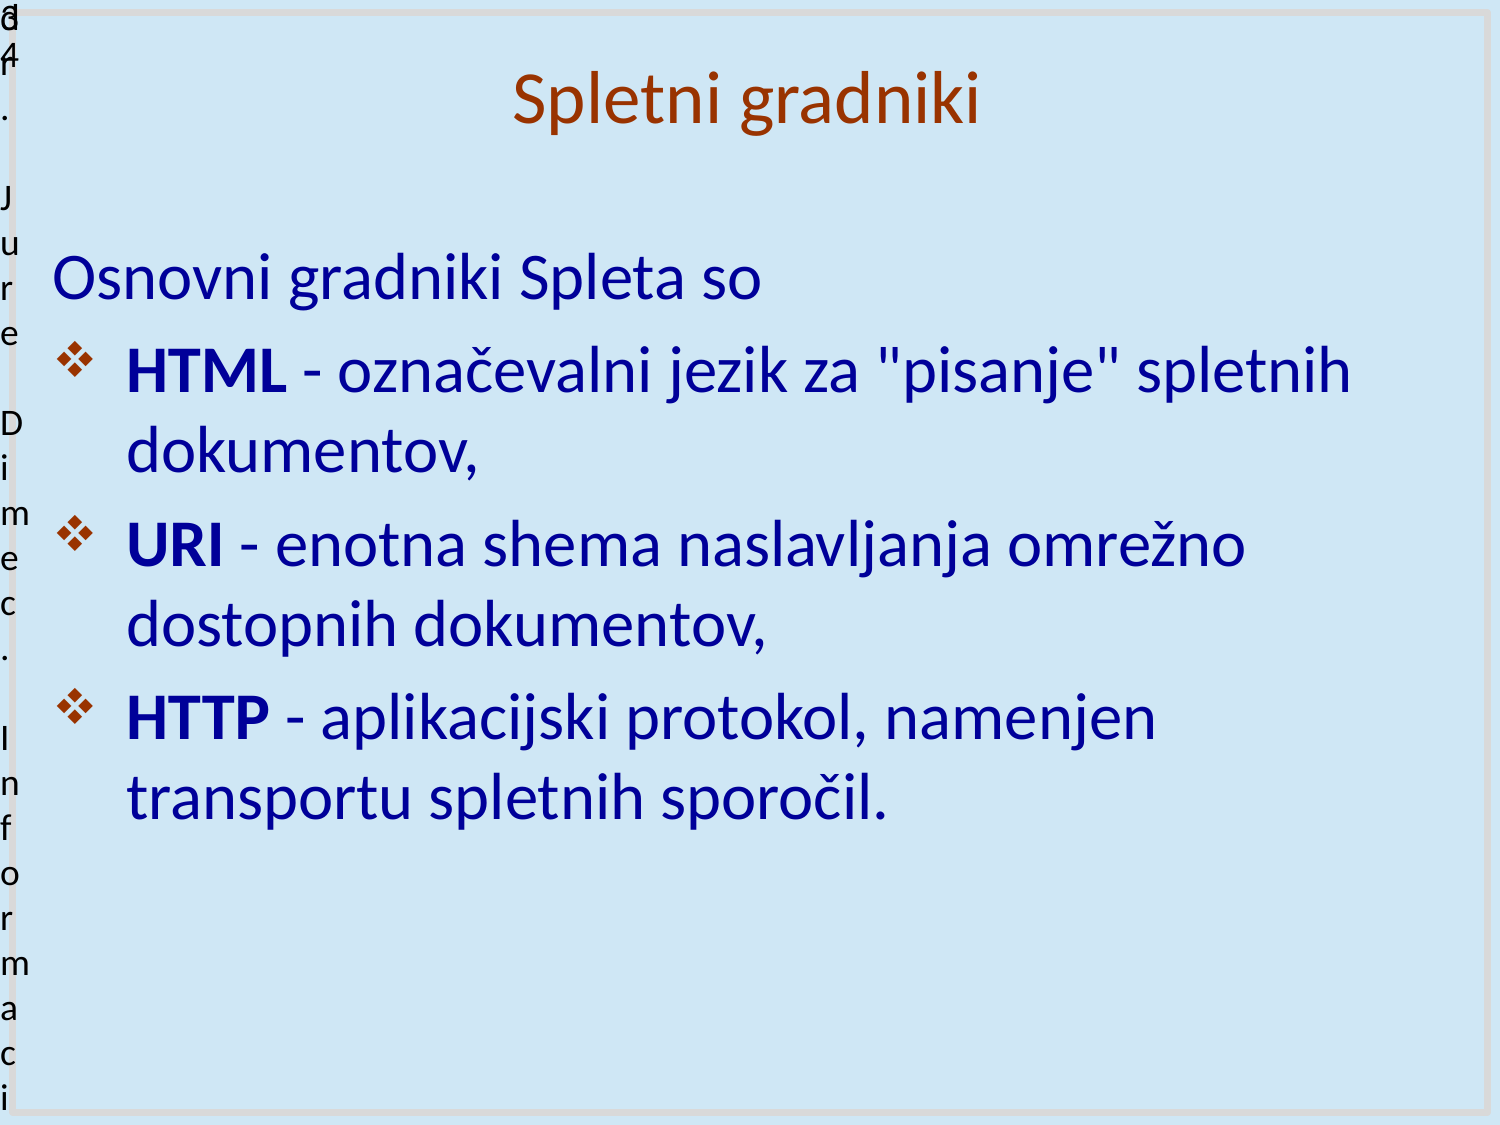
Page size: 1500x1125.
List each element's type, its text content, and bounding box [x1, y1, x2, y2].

title Spletni gradniki [37, 37, 1475, 150]
list Osnovni gradniki Spleta so HTML - označevalni jezik za "pisanje" spletnih dokumentov, URI - enotna shema naslavljanja omrežno dostopnih dokumentov, HTTP - aplikacijski protokol, namenjen transportu spletnih sporočil. [37, 224, 1475, 1050]
